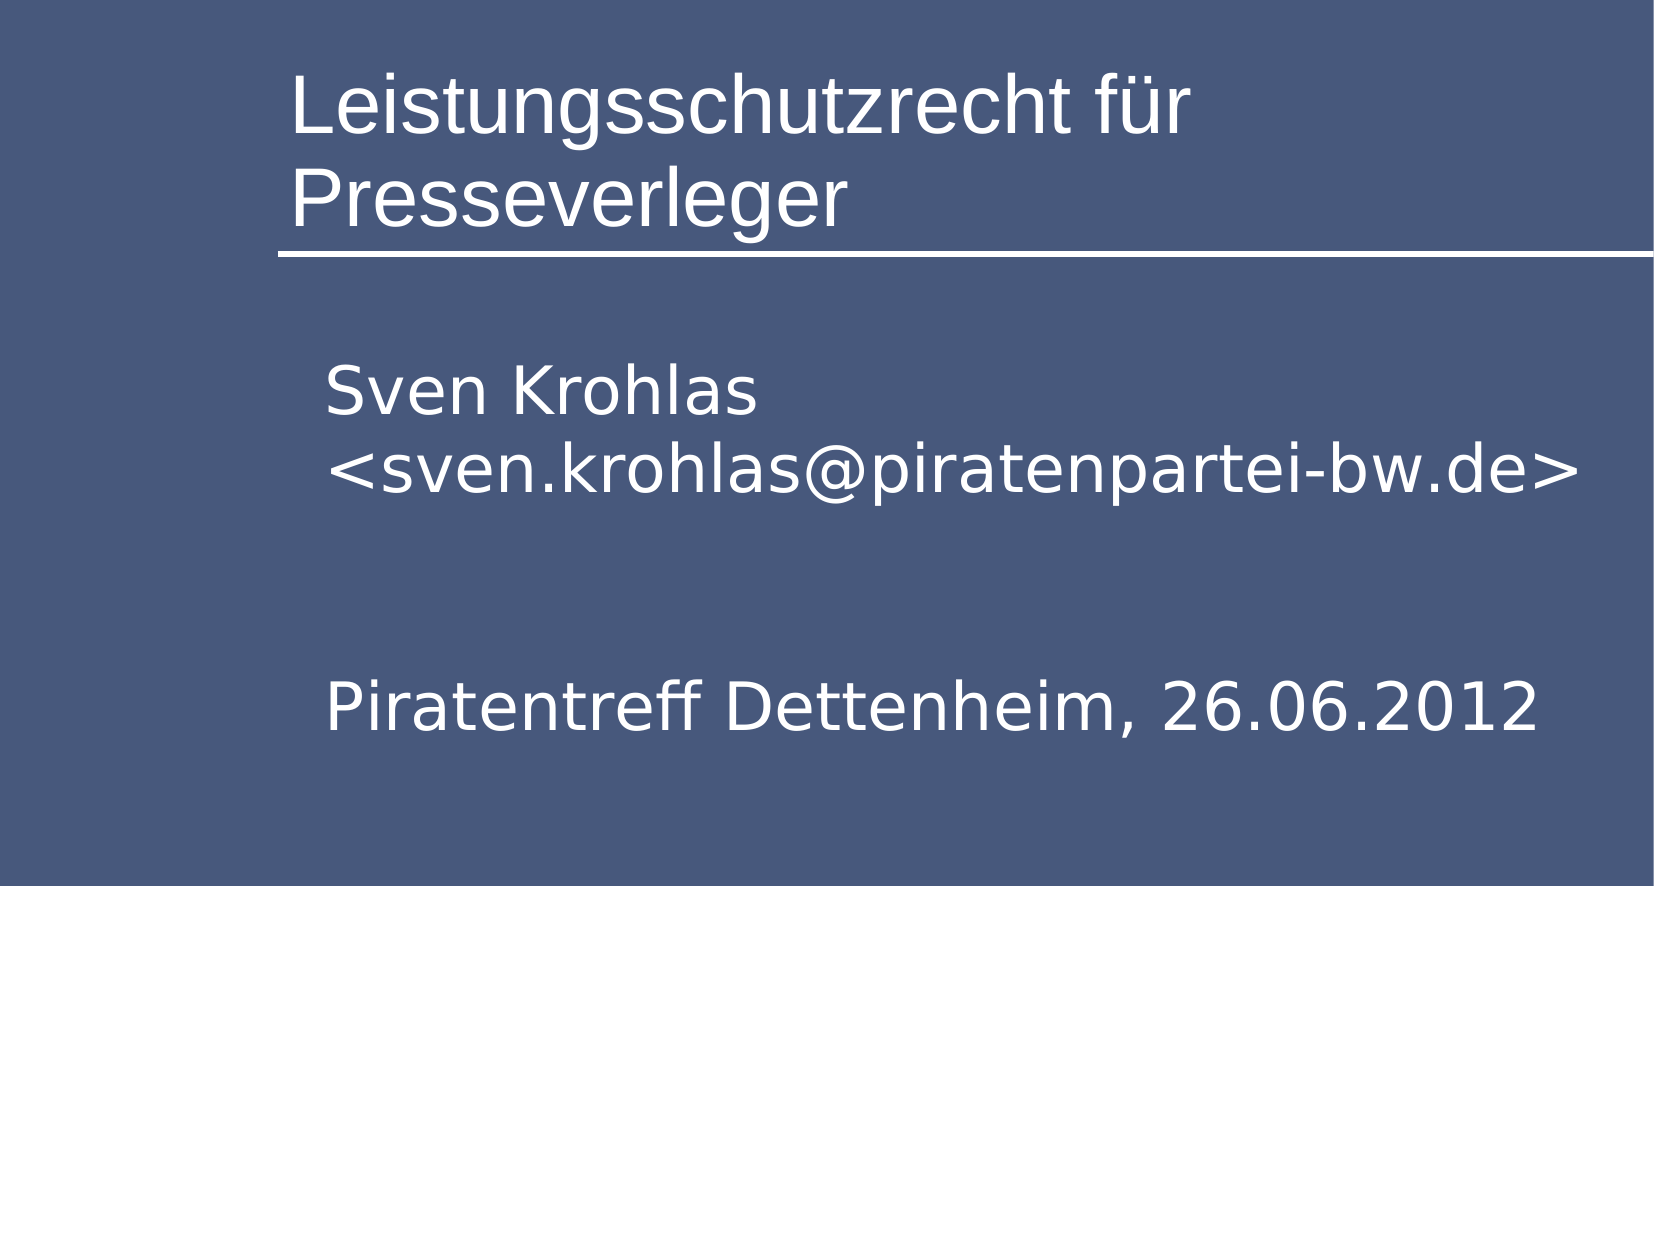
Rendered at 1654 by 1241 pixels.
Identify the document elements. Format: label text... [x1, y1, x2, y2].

title Leistungsschutzrecht für Presseverleger [289, 58, 1595, 245]
subtitle Sven Krohlas <sven.krohlas@piratenpartei-bw.de> Piratentreff Dettenheim, 26.06.2012 [324, 325, 1595, 774]
